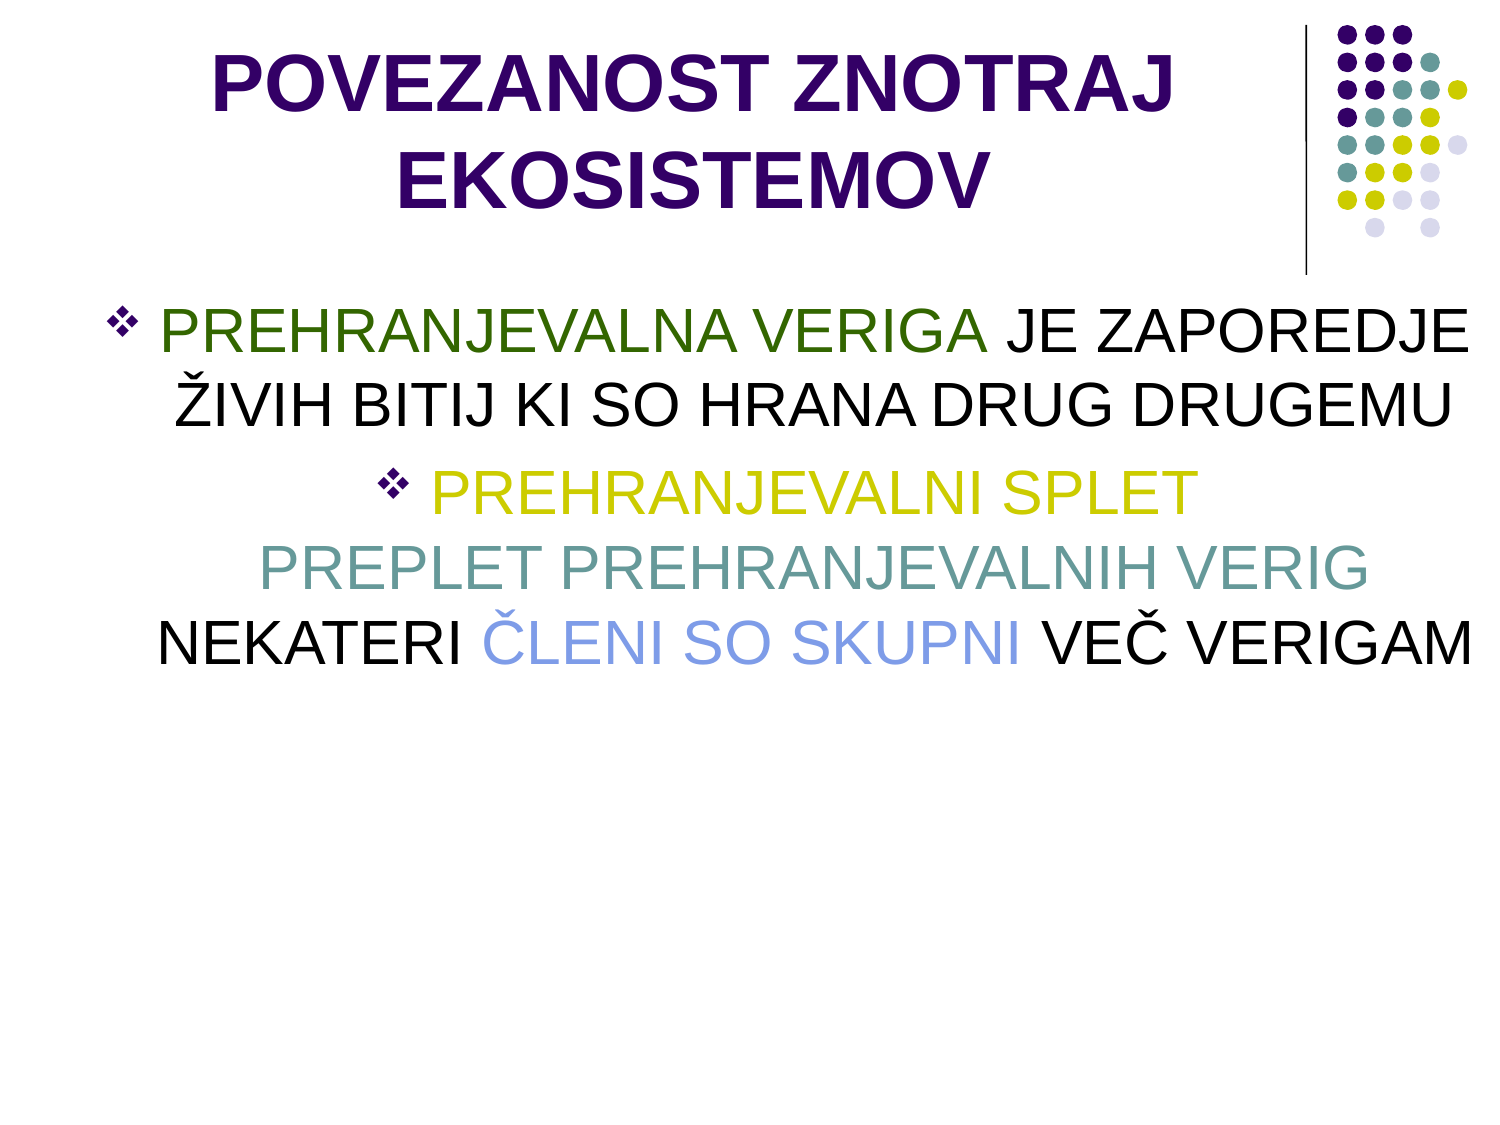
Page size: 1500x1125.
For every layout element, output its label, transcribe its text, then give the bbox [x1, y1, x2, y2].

list PREHRANJEVALNA VERIGA JE ZAPOREDJE ŽIVIH BITIJ KI SO HRANA DRUG DRUGEMU PREHRANJEVALNI SPLET PREPLET PREHRANJEVALNIH VERIG NEKATERI ČLENI SO SKUPNI VEČ VERIGAM [75, 282, 1500, 1006]
title POVEZANOST ZNOTRAJ EKOSISTEMOV [75, 20, 1313, 233]
